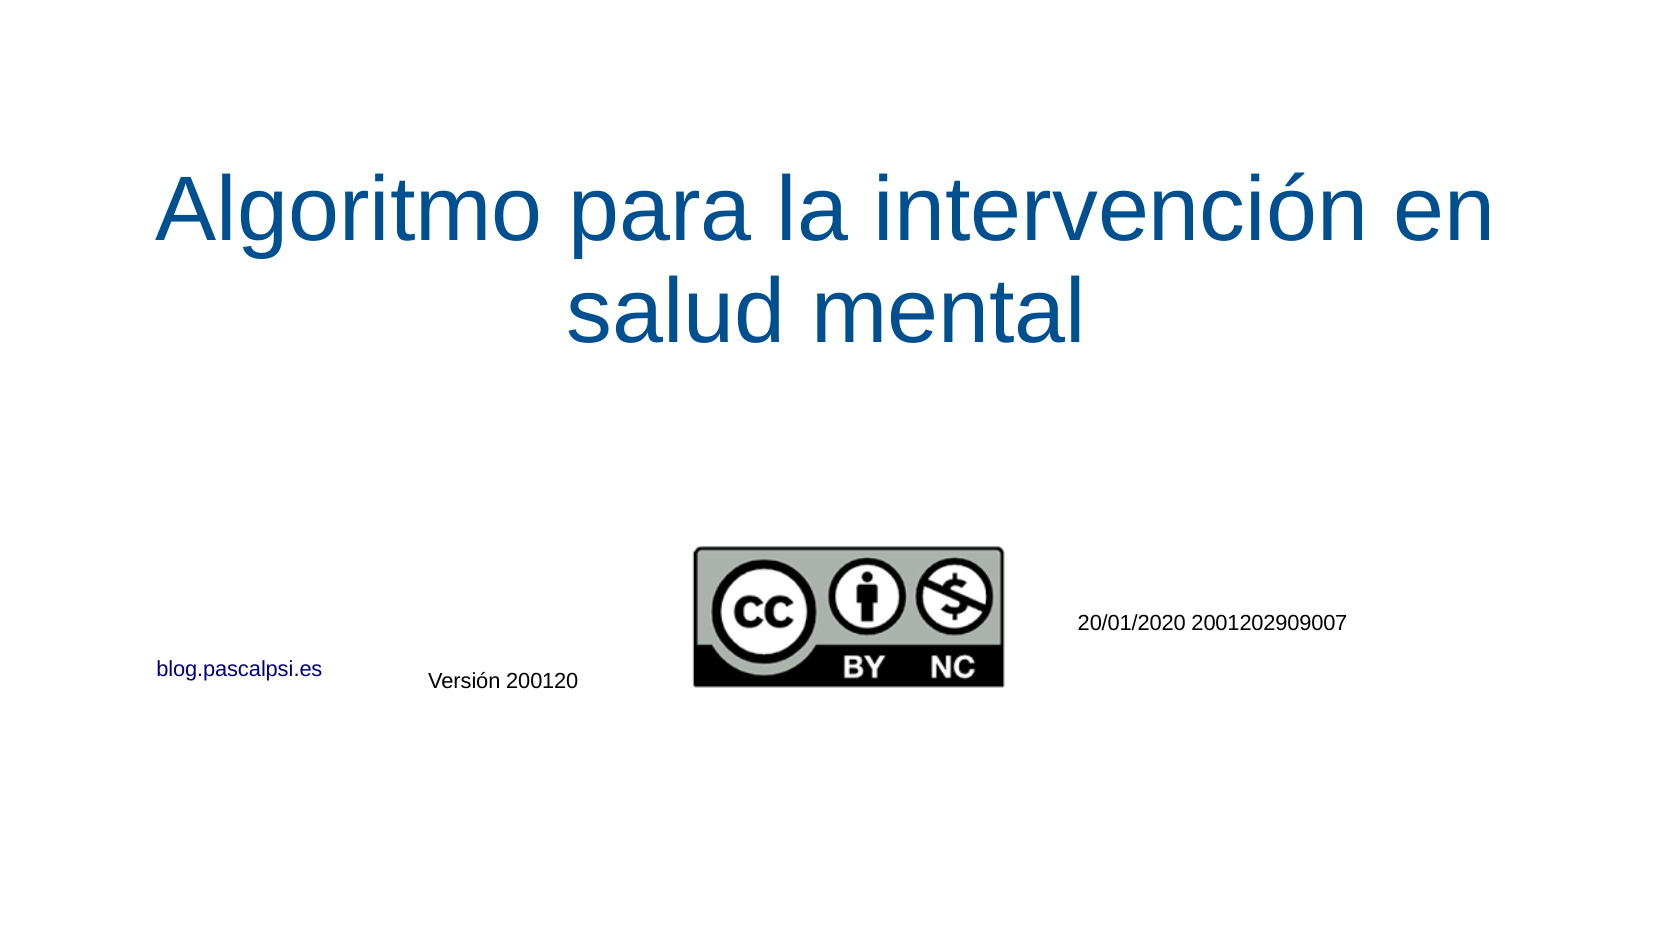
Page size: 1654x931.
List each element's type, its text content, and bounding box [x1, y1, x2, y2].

text_box Versión 200120 [413, 661, 646, 701]
picture [646, 505, 1046, 730]
text_box blog.pascalpsi.es [141, 649, 473, 689]
text_box 20/01/2020 2001202909007 [1062, 578, 1524, 643]
title Algoritmo para la intervención en salud mental [82, 94, 1571, 426]
